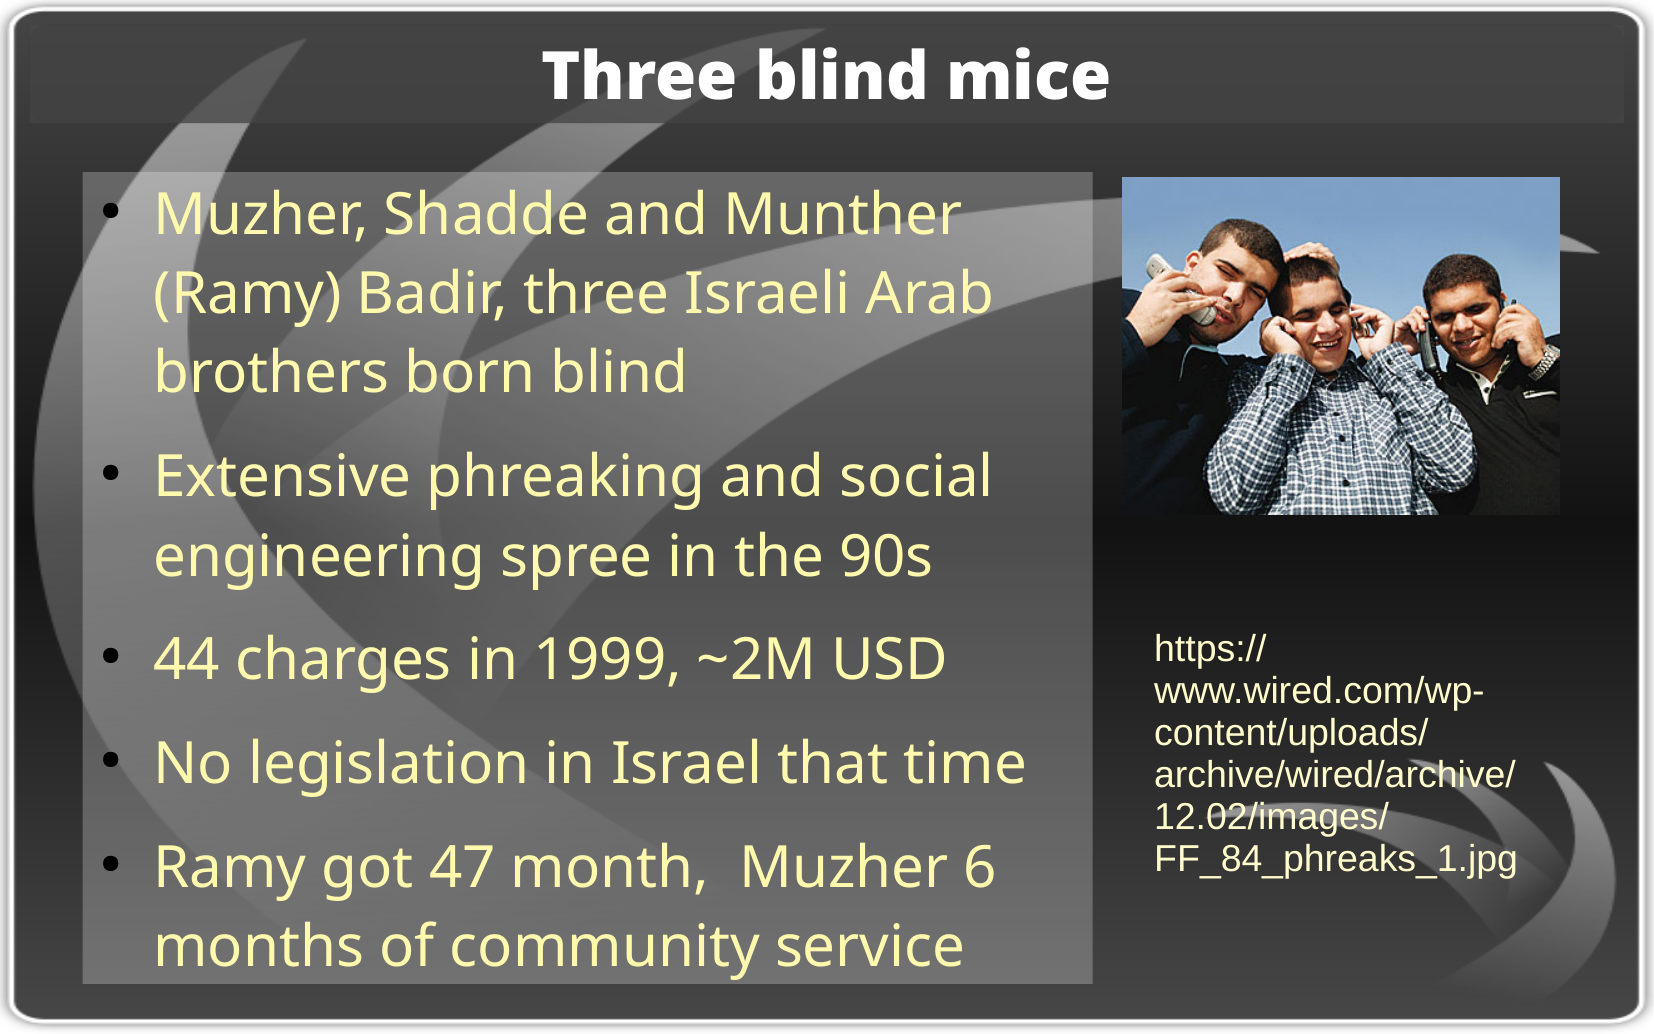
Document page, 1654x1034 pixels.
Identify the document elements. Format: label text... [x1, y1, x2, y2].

picture [0, 0, 1654, 1034]
text_box https://www.wired.com/wp-content/uploads/archive/wired/archive/12.02/images/FF_84_phreaks_1.jpg [1139, 620, 1565, 845]
list Muzher, Shadde and Munther (Ramy) Badir, three Israeli Arab brothers born blind Extensive phreaking and social engineering spree in the 90s 44 charges in 1999, ~2M USD No legislation in Israel that time Ramy got 47 month, Muzher 6 months of community service [82, 172, 1093, 962]
title Three blind mice [29, 24, 1625, 124]
